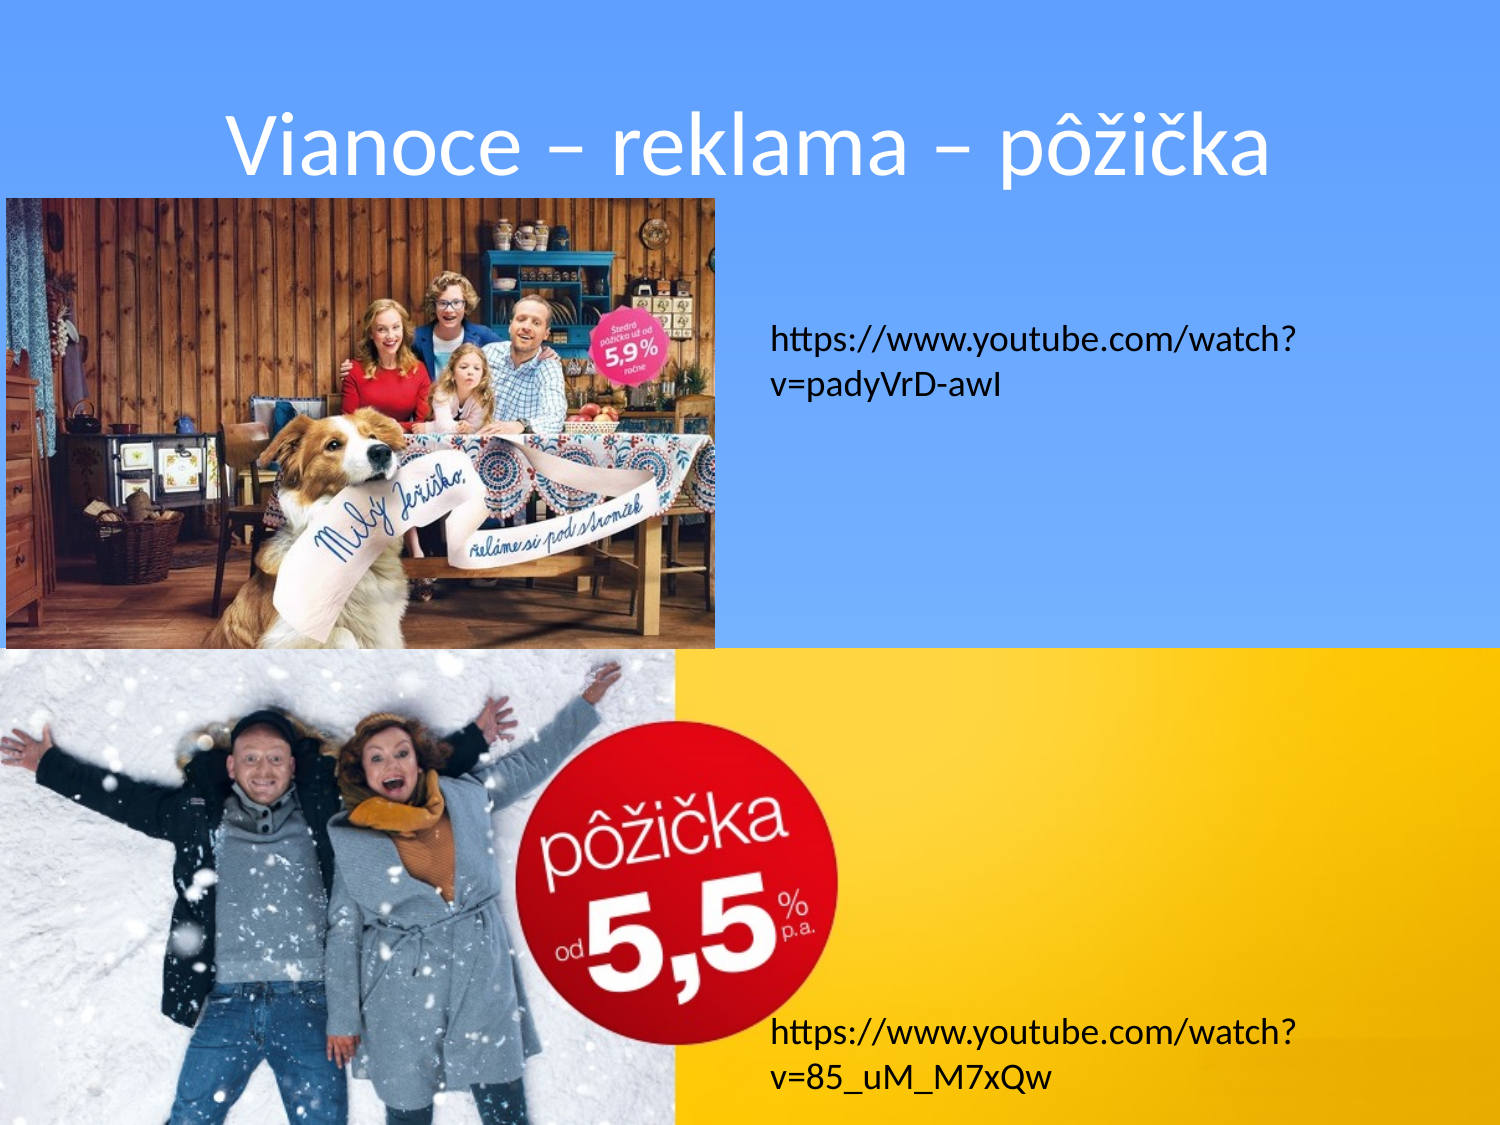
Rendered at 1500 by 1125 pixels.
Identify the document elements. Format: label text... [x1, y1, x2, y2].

title Vianoce – reklama – pôžička [75, 45, 1426, 233]
text_box https://www.youtube.com/watch?v=padyVrD-awI [755, 306, 1446, 411]
picture [0, 198, 1500, 1125]
text_box https://www.youtube.com/watch?v=85_uM_M7xQw [755, 1000, 1500, 1105]
